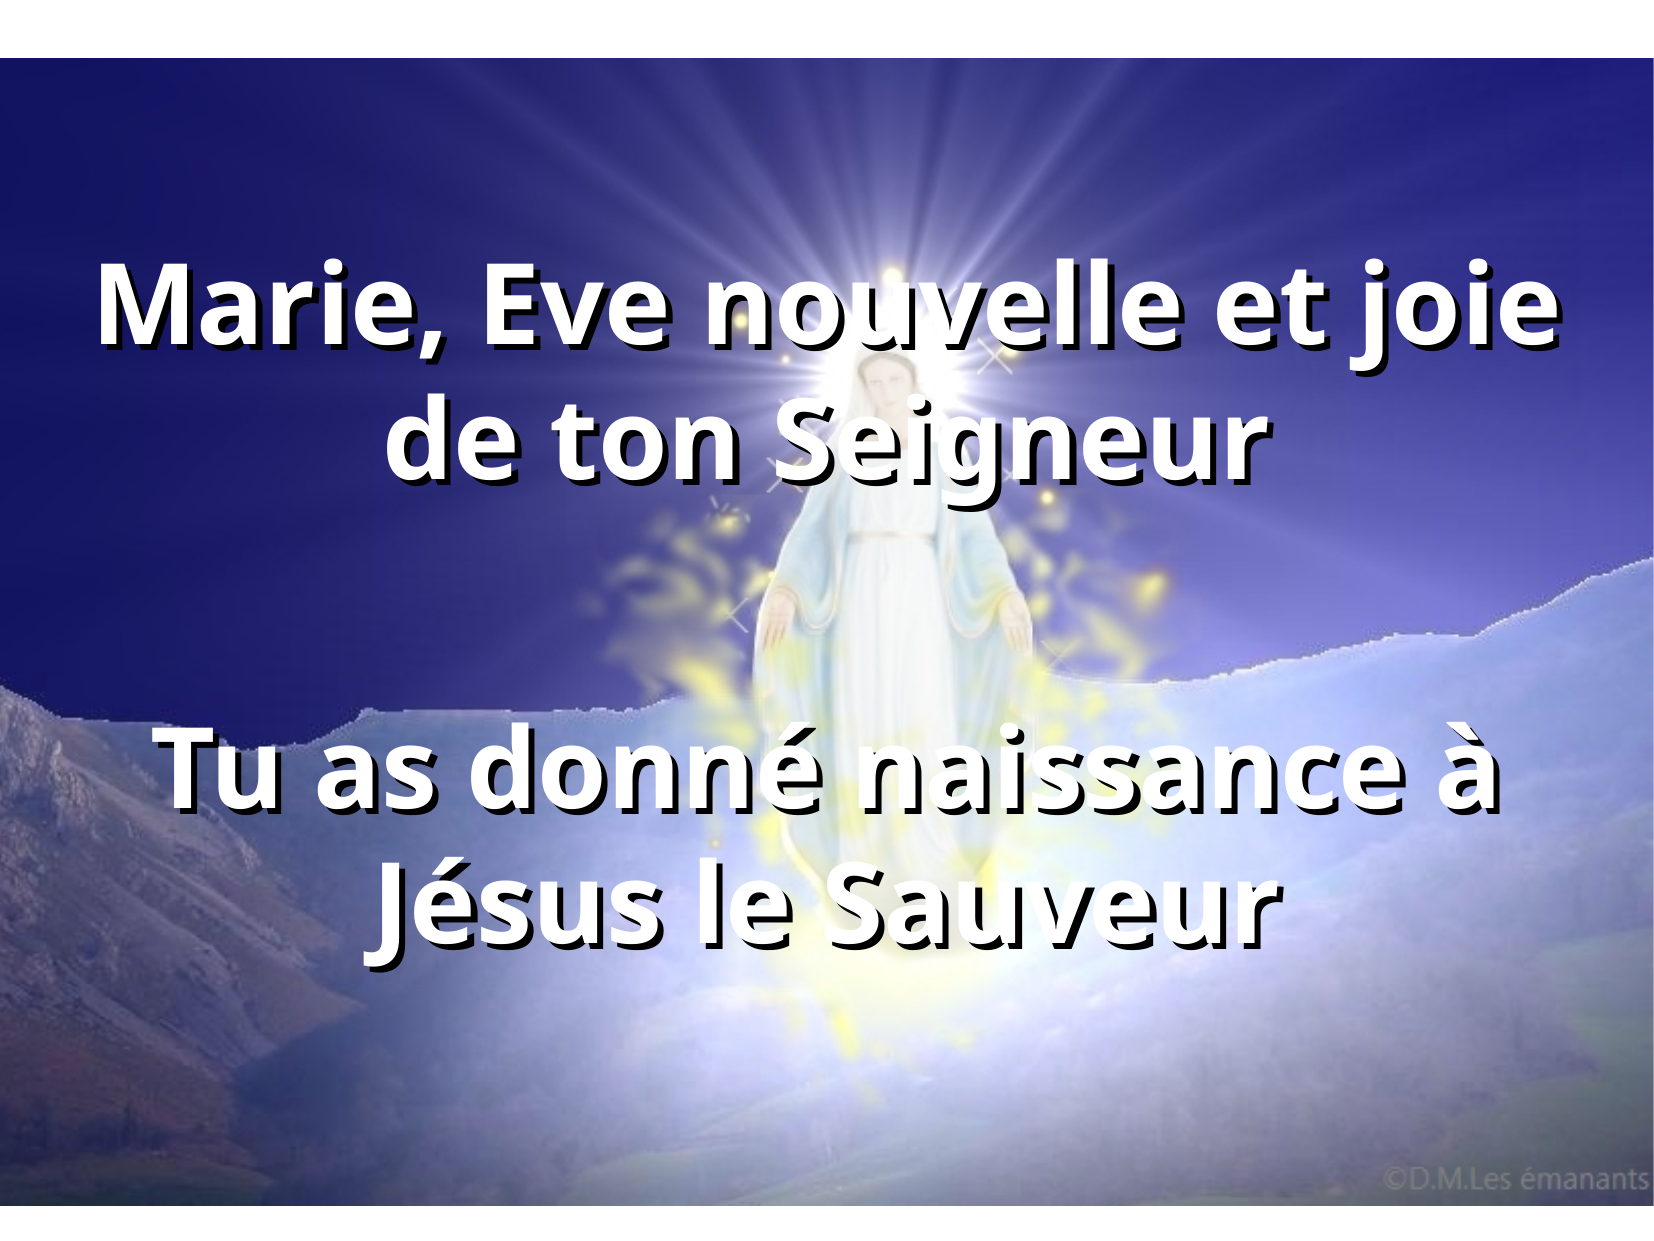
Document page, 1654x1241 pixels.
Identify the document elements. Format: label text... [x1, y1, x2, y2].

subtitle Marie, Eve nouvelle et joie de ton Seigneur Tu as donné naissance à Jésus le Sauveur [82, 49, 1571, 1148]
picture [0, 58, 1654, 1206]
